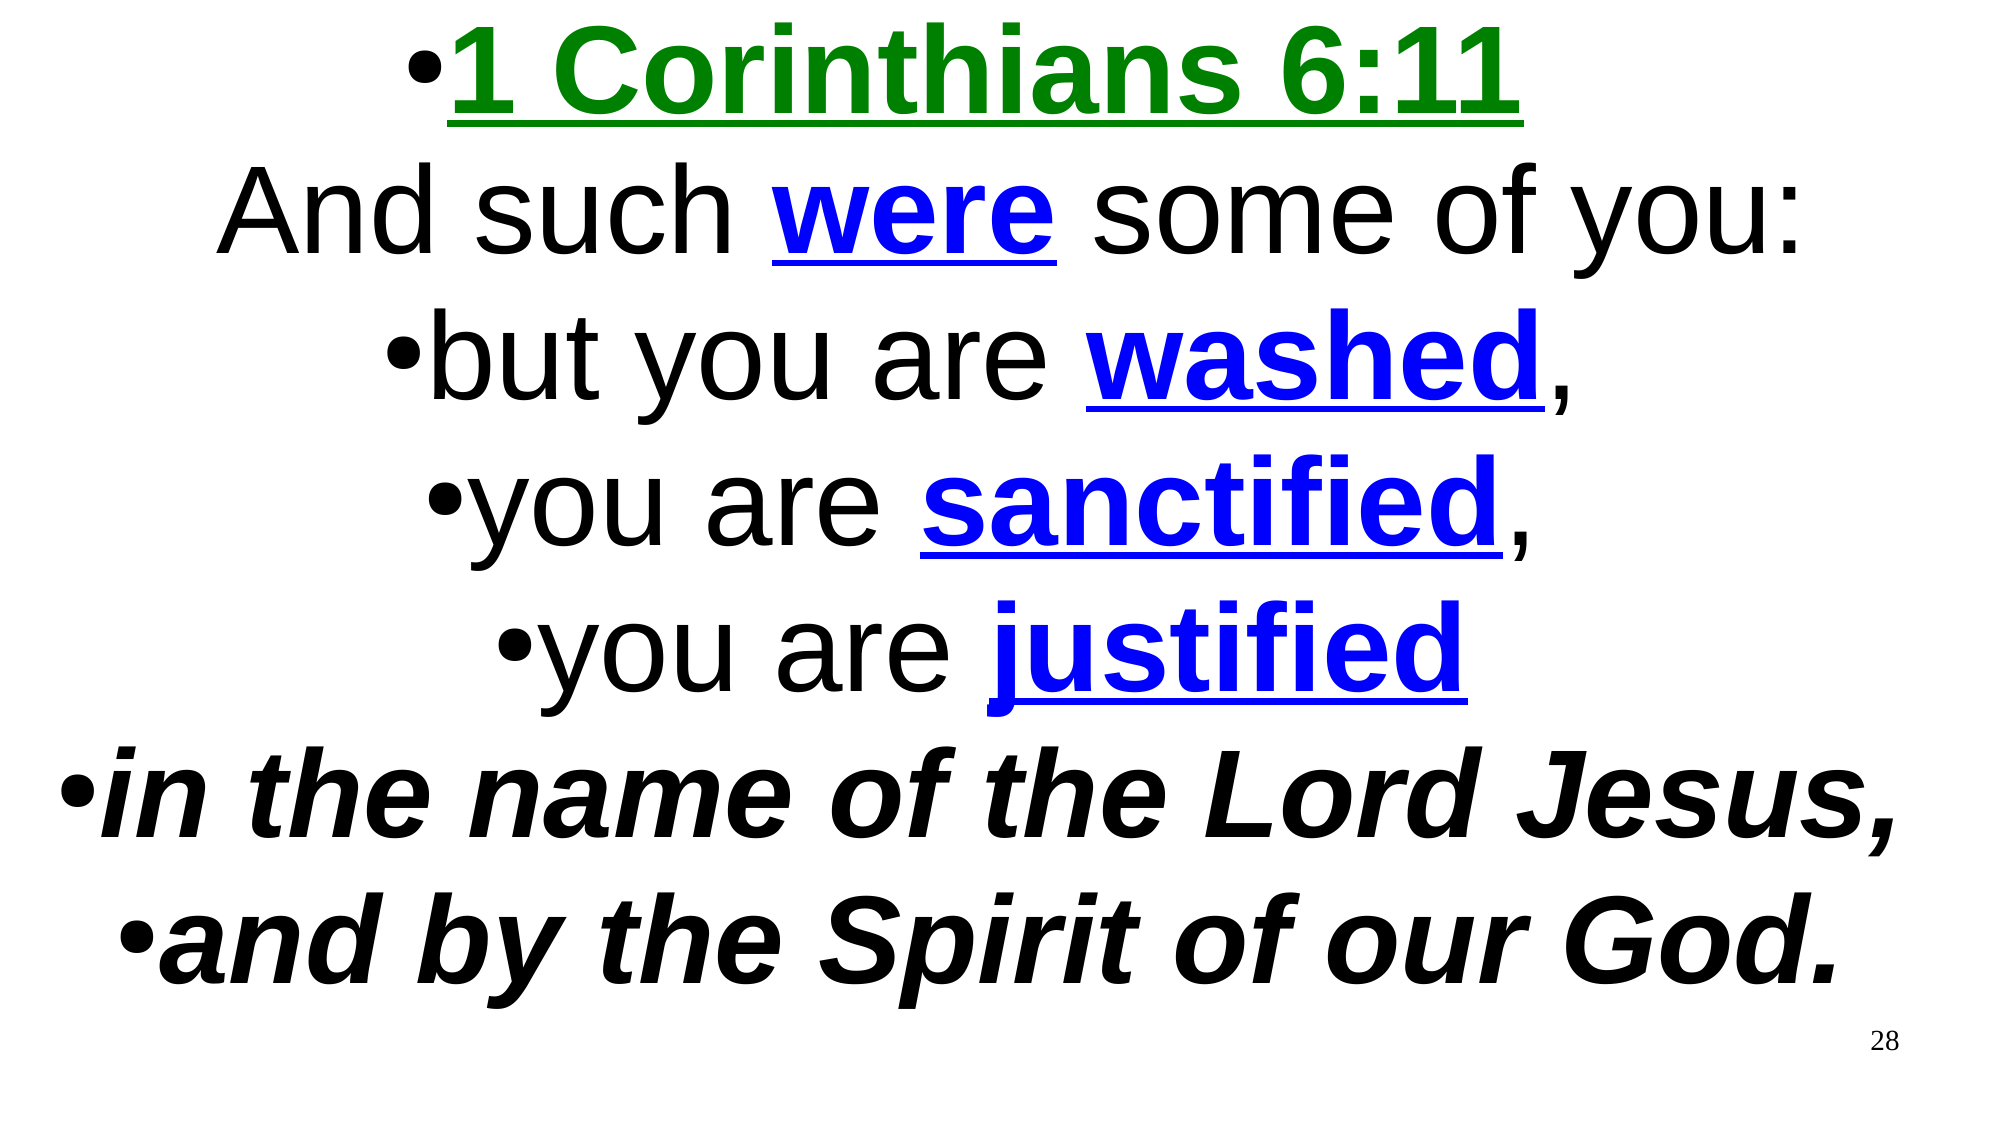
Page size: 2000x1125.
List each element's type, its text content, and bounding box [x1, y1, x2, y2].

list 1 Corinthians 6:11 And such were some of you: but you are washed, you are sanctified, you are justified in the name of the Lord Jesus, and by the Spirit of our God. [0, 0, 1996, 1123]
